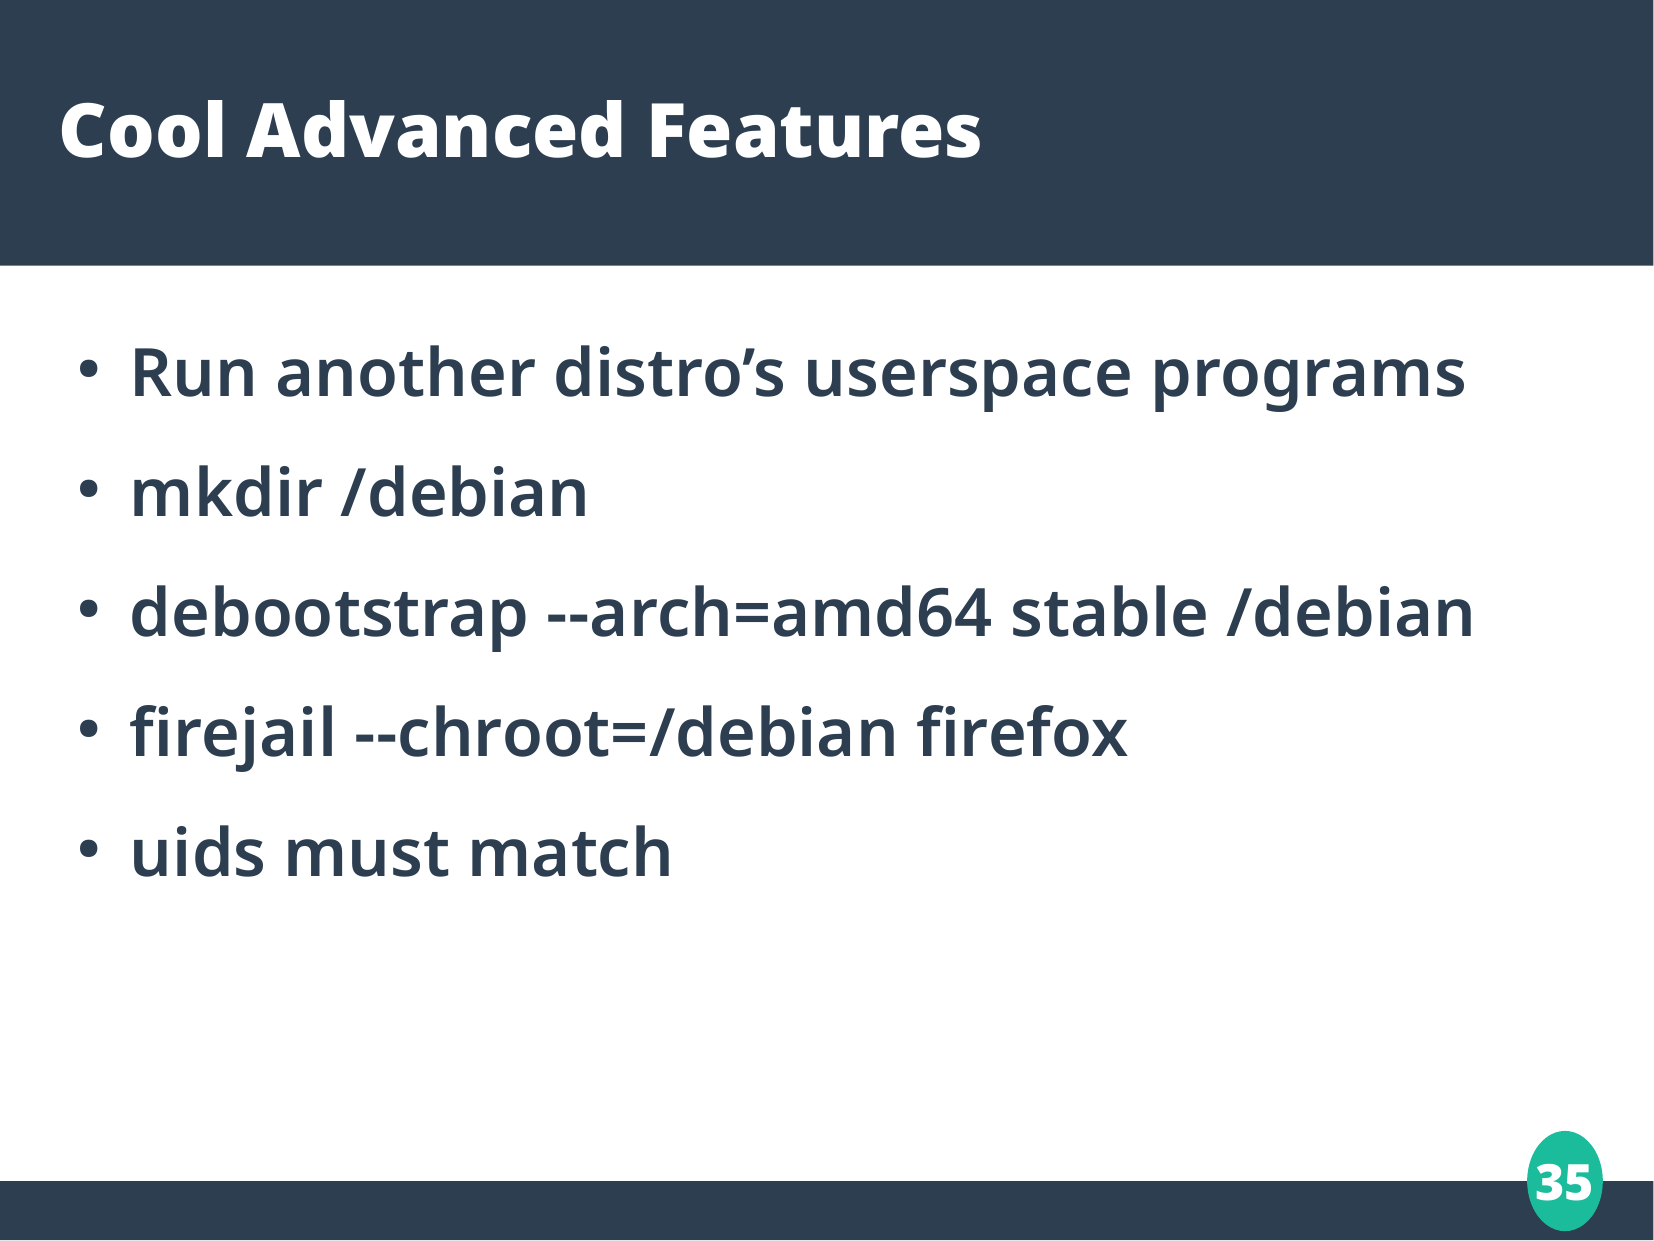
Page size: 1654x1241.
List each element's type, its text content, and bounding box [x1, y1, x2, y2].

title Cool Advanced Features [59, 49, 1595, 207]
list Run another distro’s userspace programs mkdir /debian debootstrap --arch=amd64 stable /debian firejail --chroot=/debian firefox uids must match [59, 324, 1595, 1152]
